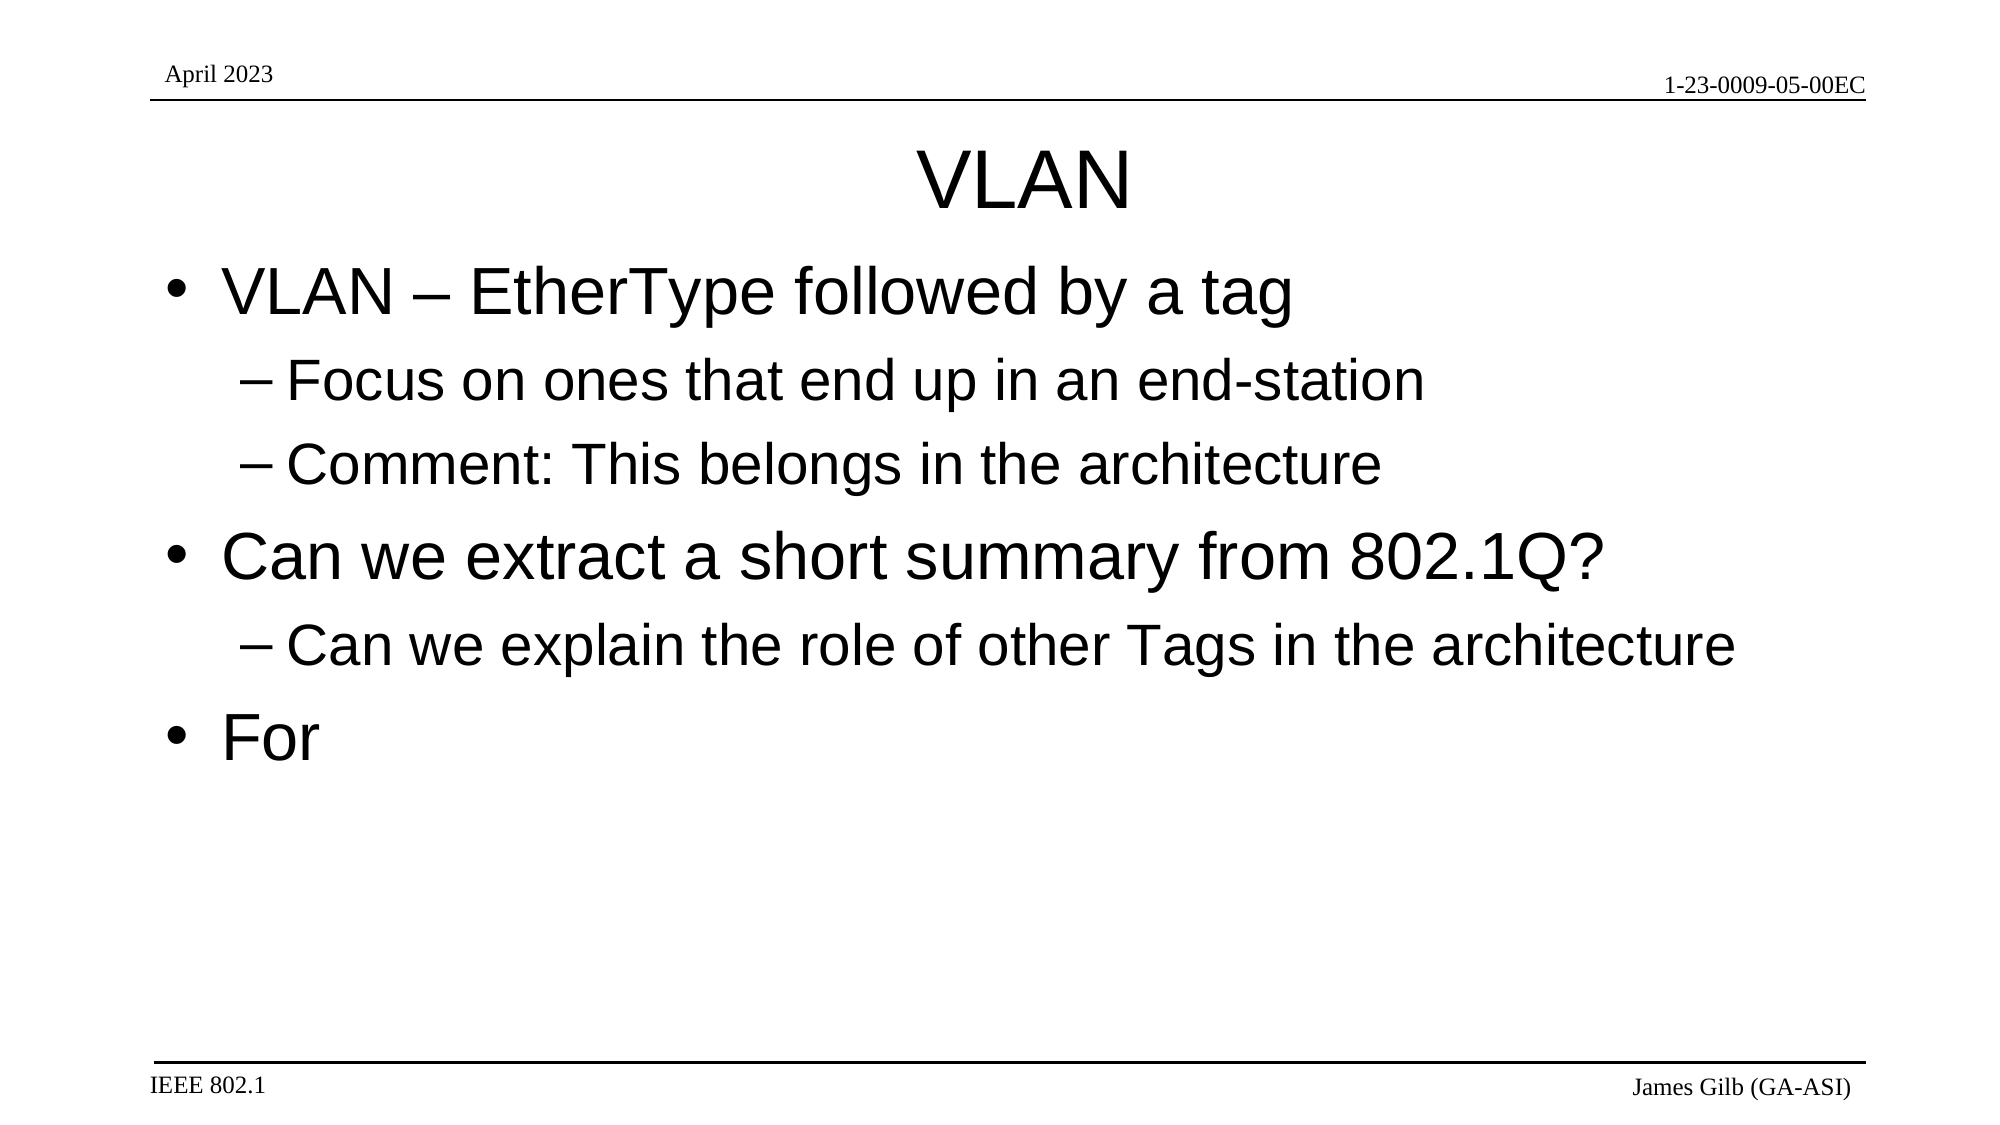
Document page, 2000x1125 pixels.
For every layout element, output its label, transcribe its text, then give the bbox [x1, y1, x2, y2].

title VLAN [149, 112, 1900, 238]
list VLAN – EtherType followed by a tag Focus on ones that end up in an end-station Comment: This belongs in the architecture Can we extract a short summary from 802.1Q? Can we explain the role of other Tags in the architecture For [149, 239, 1900, 1051]
